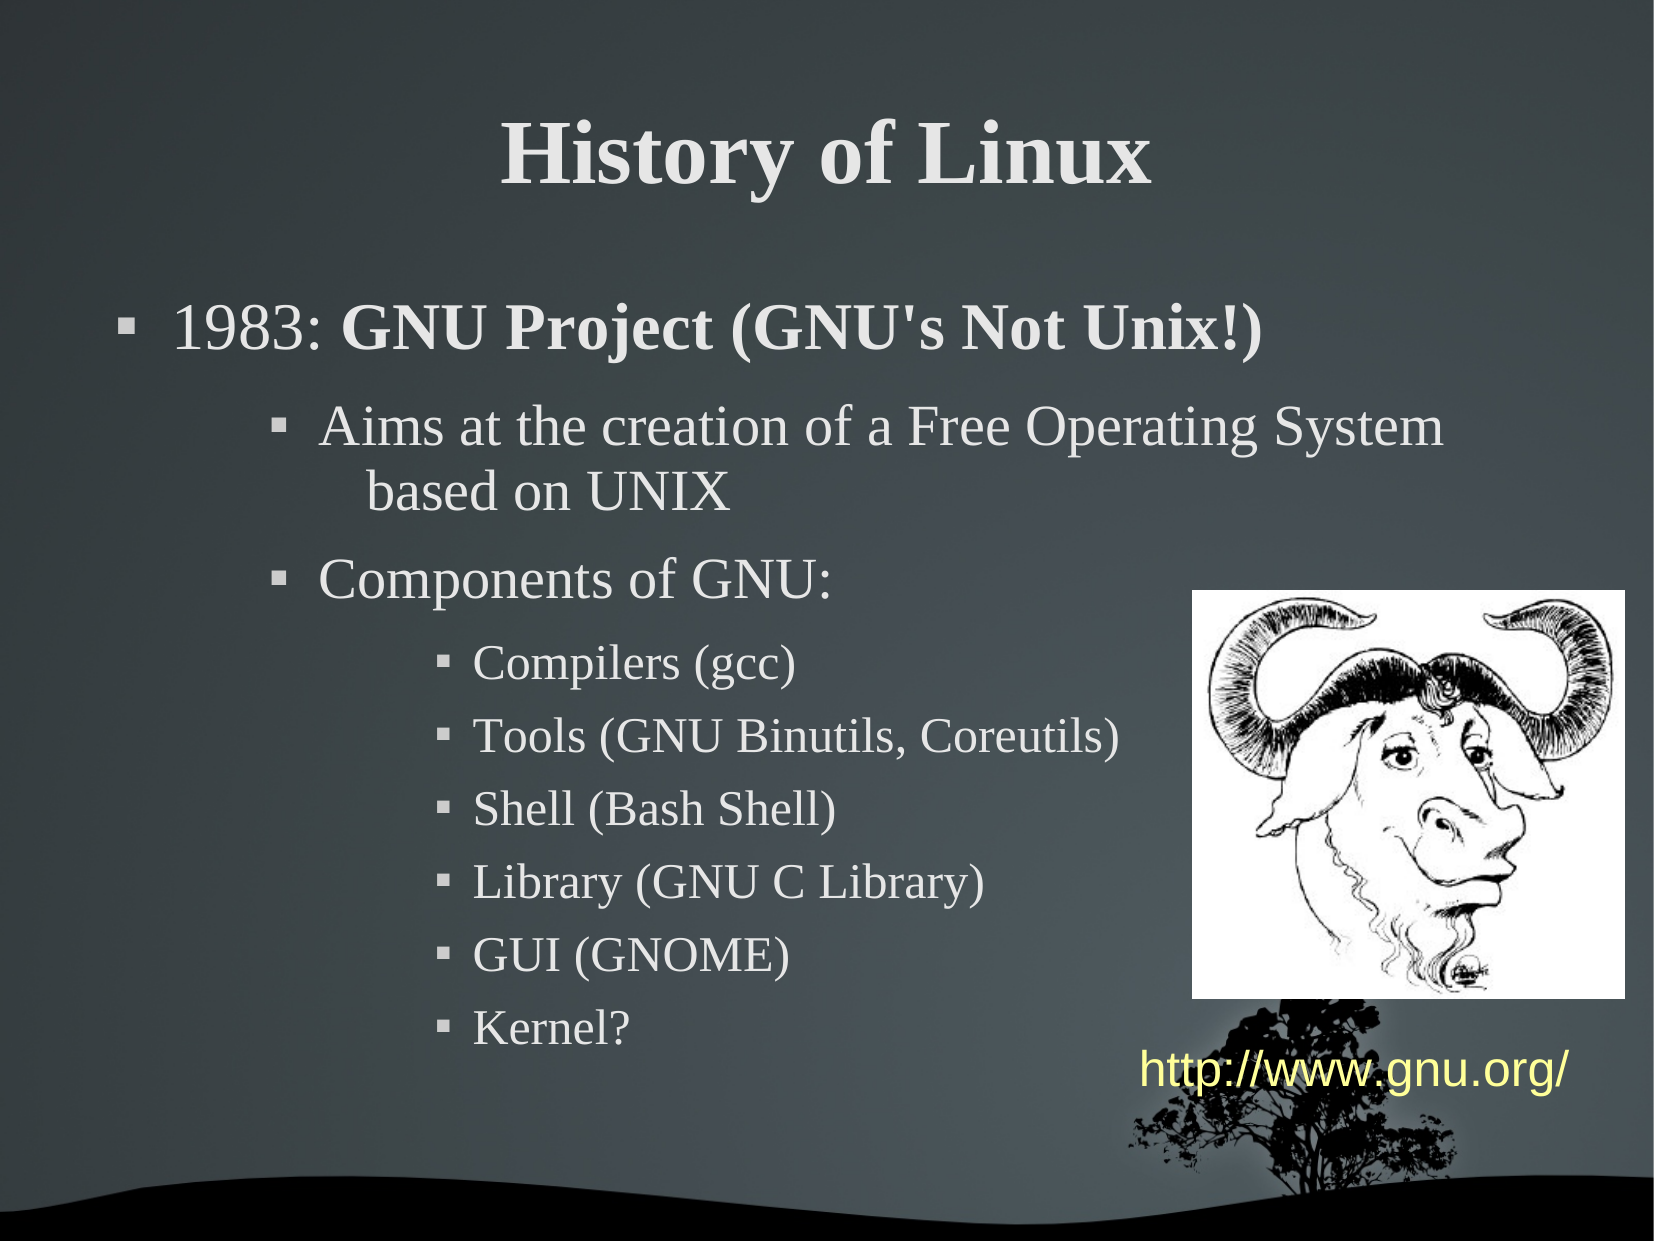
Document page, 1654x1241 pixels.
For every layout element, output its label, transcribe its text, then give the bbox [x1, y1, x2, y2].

list 1983: GNU Project (GNU's Not Unix!) Aims at the creation of a Free Operating System based on UNIX Components of GNU: Compilers (gcc) Tools (GNU Binutils, Coreutils) Shell (Bash Shell) Library (GNU C Library) GUI (GNOME) Kernel? [82, 290, 1571, 1241]
picture [0, 0, 1654, 1241]
text_box http://www.gnu.org/ [1123, 1033, 1625, 1150]
title History of Linux [82, 49, 1571, 257]
